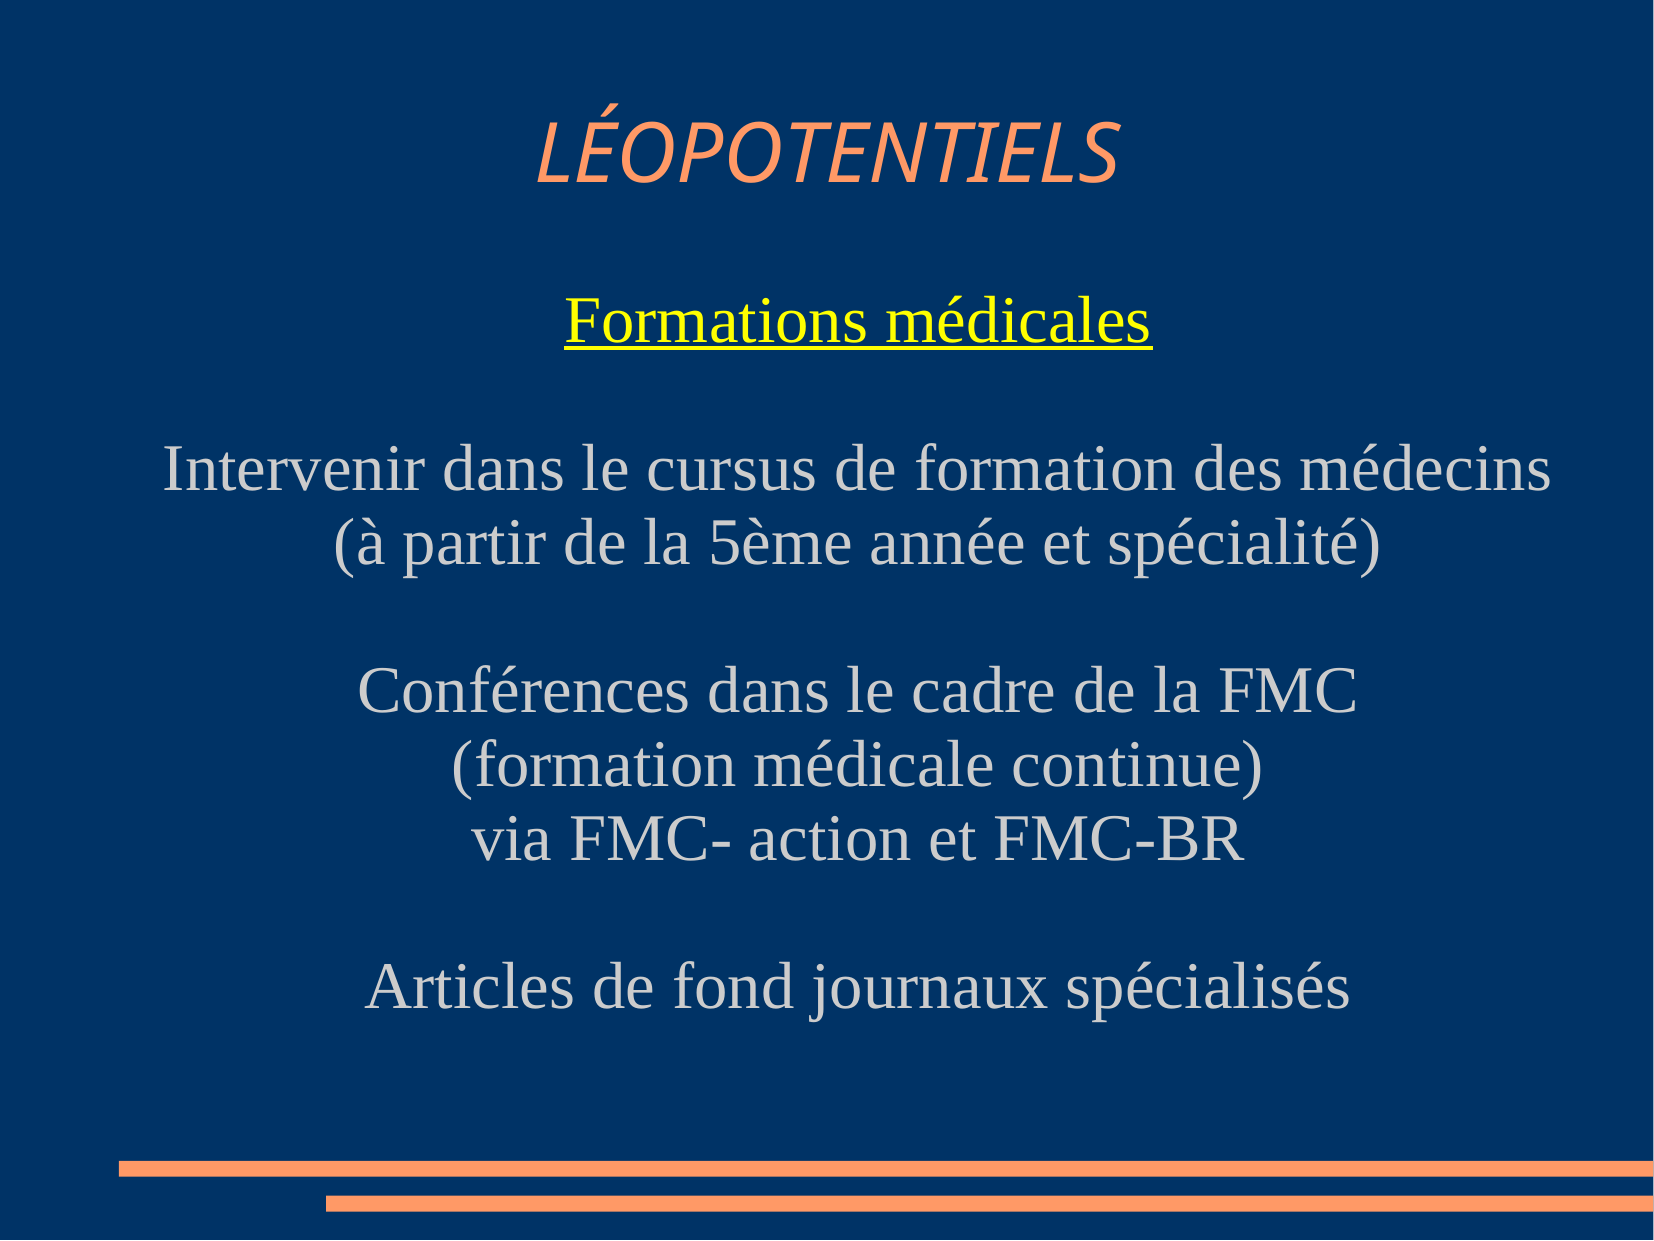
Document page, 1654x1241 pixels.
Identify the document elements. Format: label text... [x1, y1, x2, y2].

title LÉOPOTENTIELS [121, 53, 1534, 246]
subtitle Formations médicales Intervenir dans le cursus de formation des médecins (à partir de la 5ème année et spécialité) Conférences dans le cadre de la FMC (formation médicale continue) via FMC- action et FMC-BR Articles de fond journaux spécialisés [121, 282, 1561, 1172]
